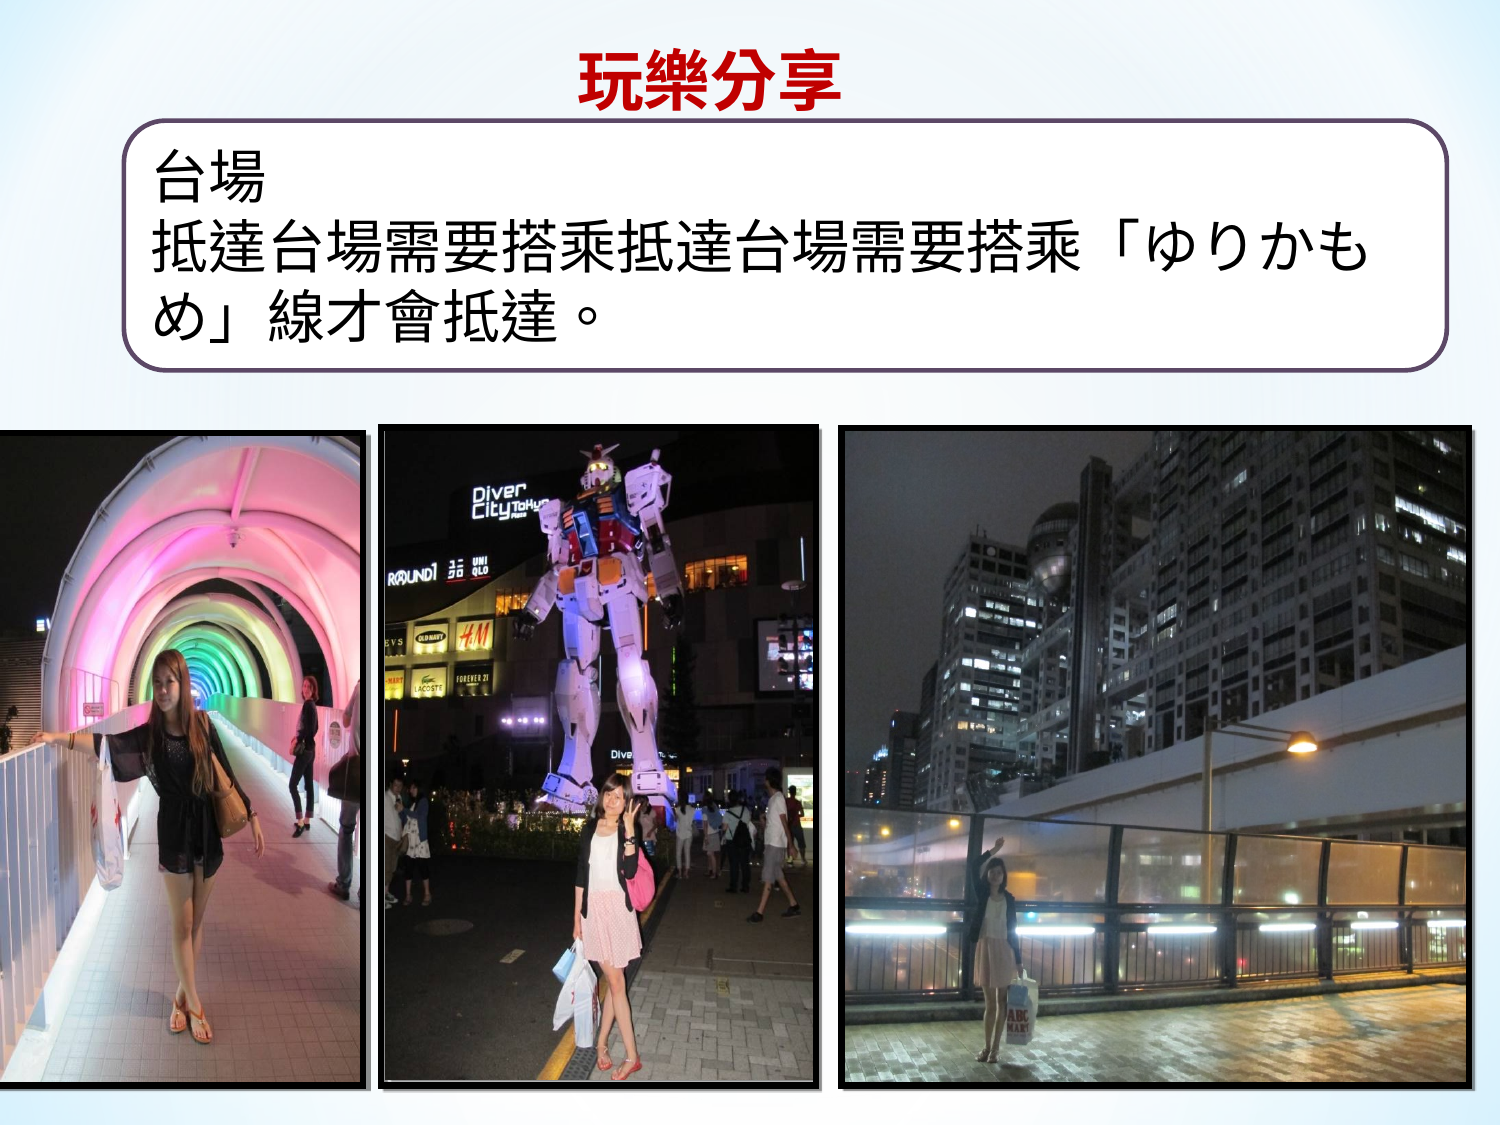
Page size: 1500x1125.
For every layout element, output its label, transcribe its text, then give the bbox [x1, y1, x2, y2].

text_box 玩樂分享 [562, 30, 860, 120]
picture [0, 0, 1500, 1125]
picture [0, 435, 361, 1083]
text_box 台場 抵達台場需要搭乘抵達台場需要搭乘「ゆりかもめ」線才會抵達。 [123, 120, 1447, 371]
